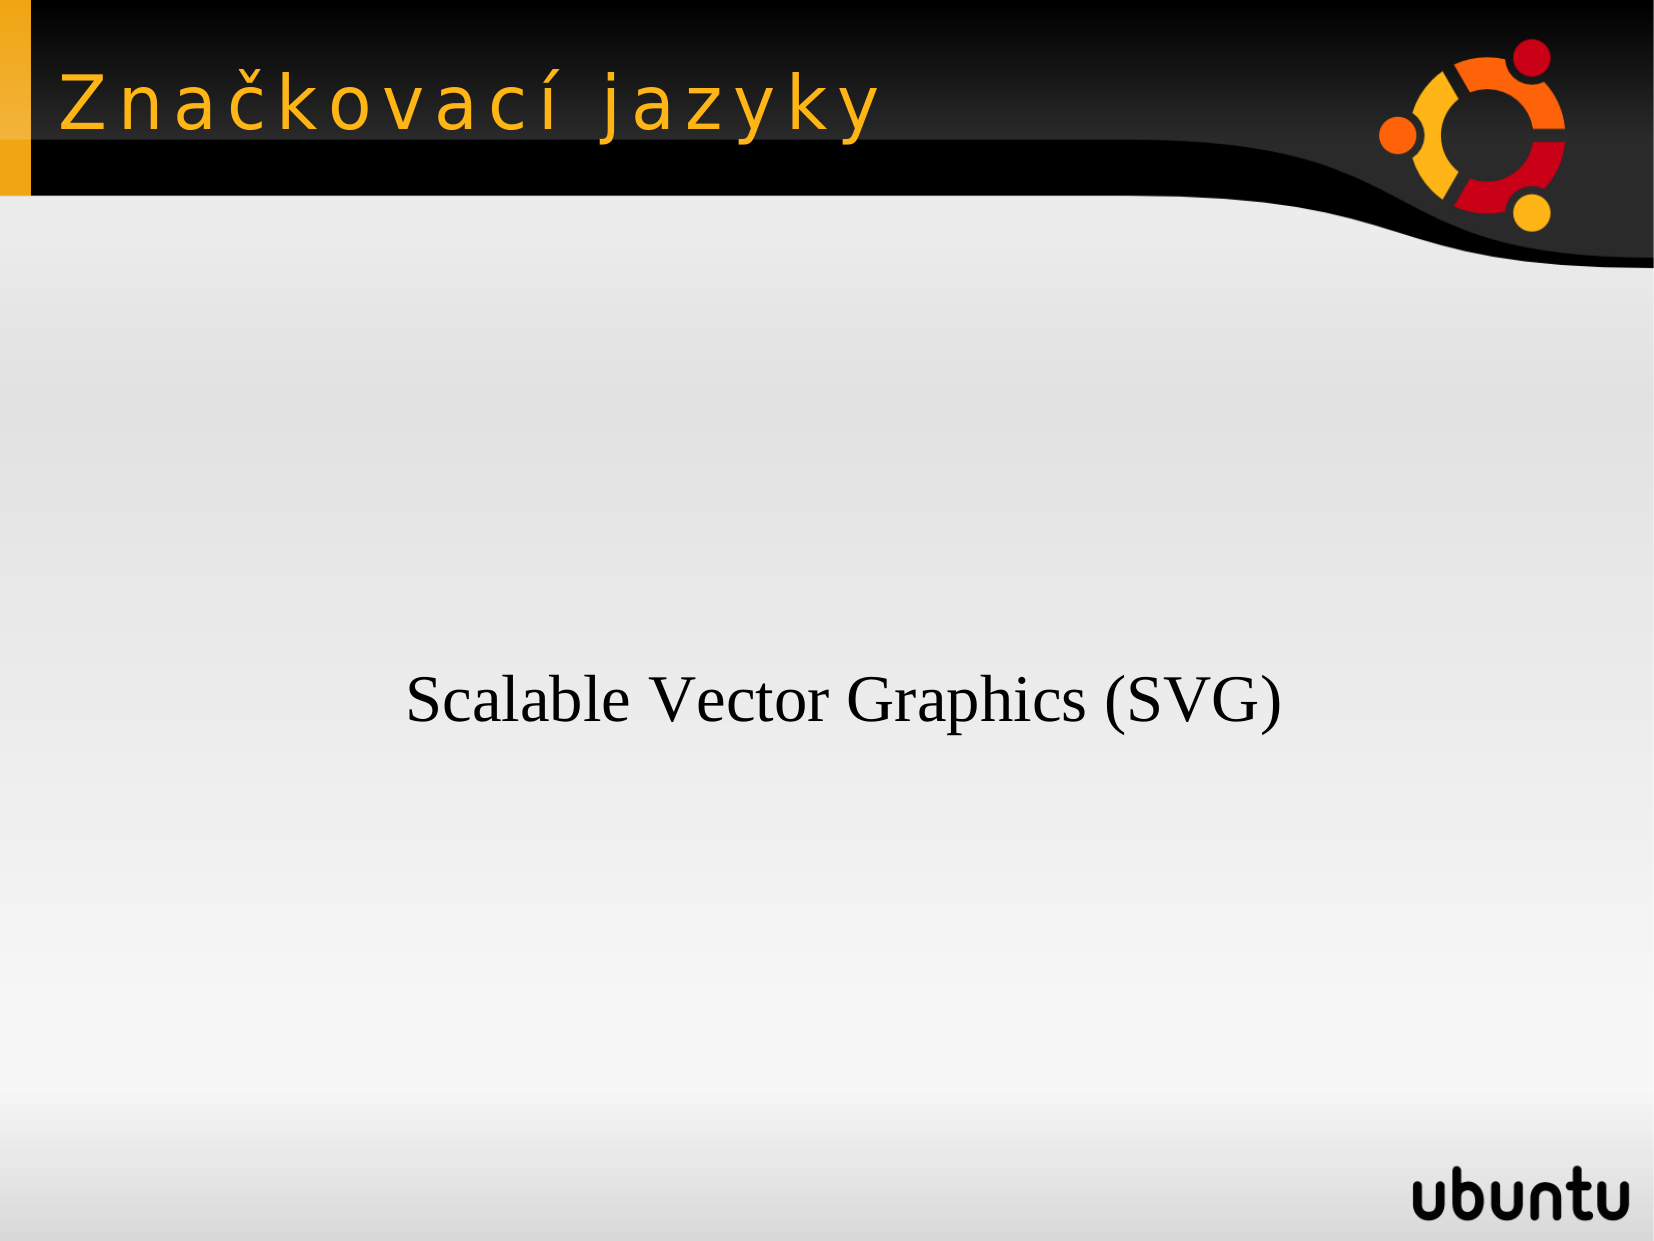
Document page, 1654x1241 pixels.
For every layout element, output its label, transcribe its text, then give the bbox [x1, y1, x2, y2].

subtitle Scalable Vector Graphics (SVG) [82, 290, 1571, 1109]
picture [0, 0, 1654, 1241]
title Značkovací jazyky [59, 29, 1270, 178]
